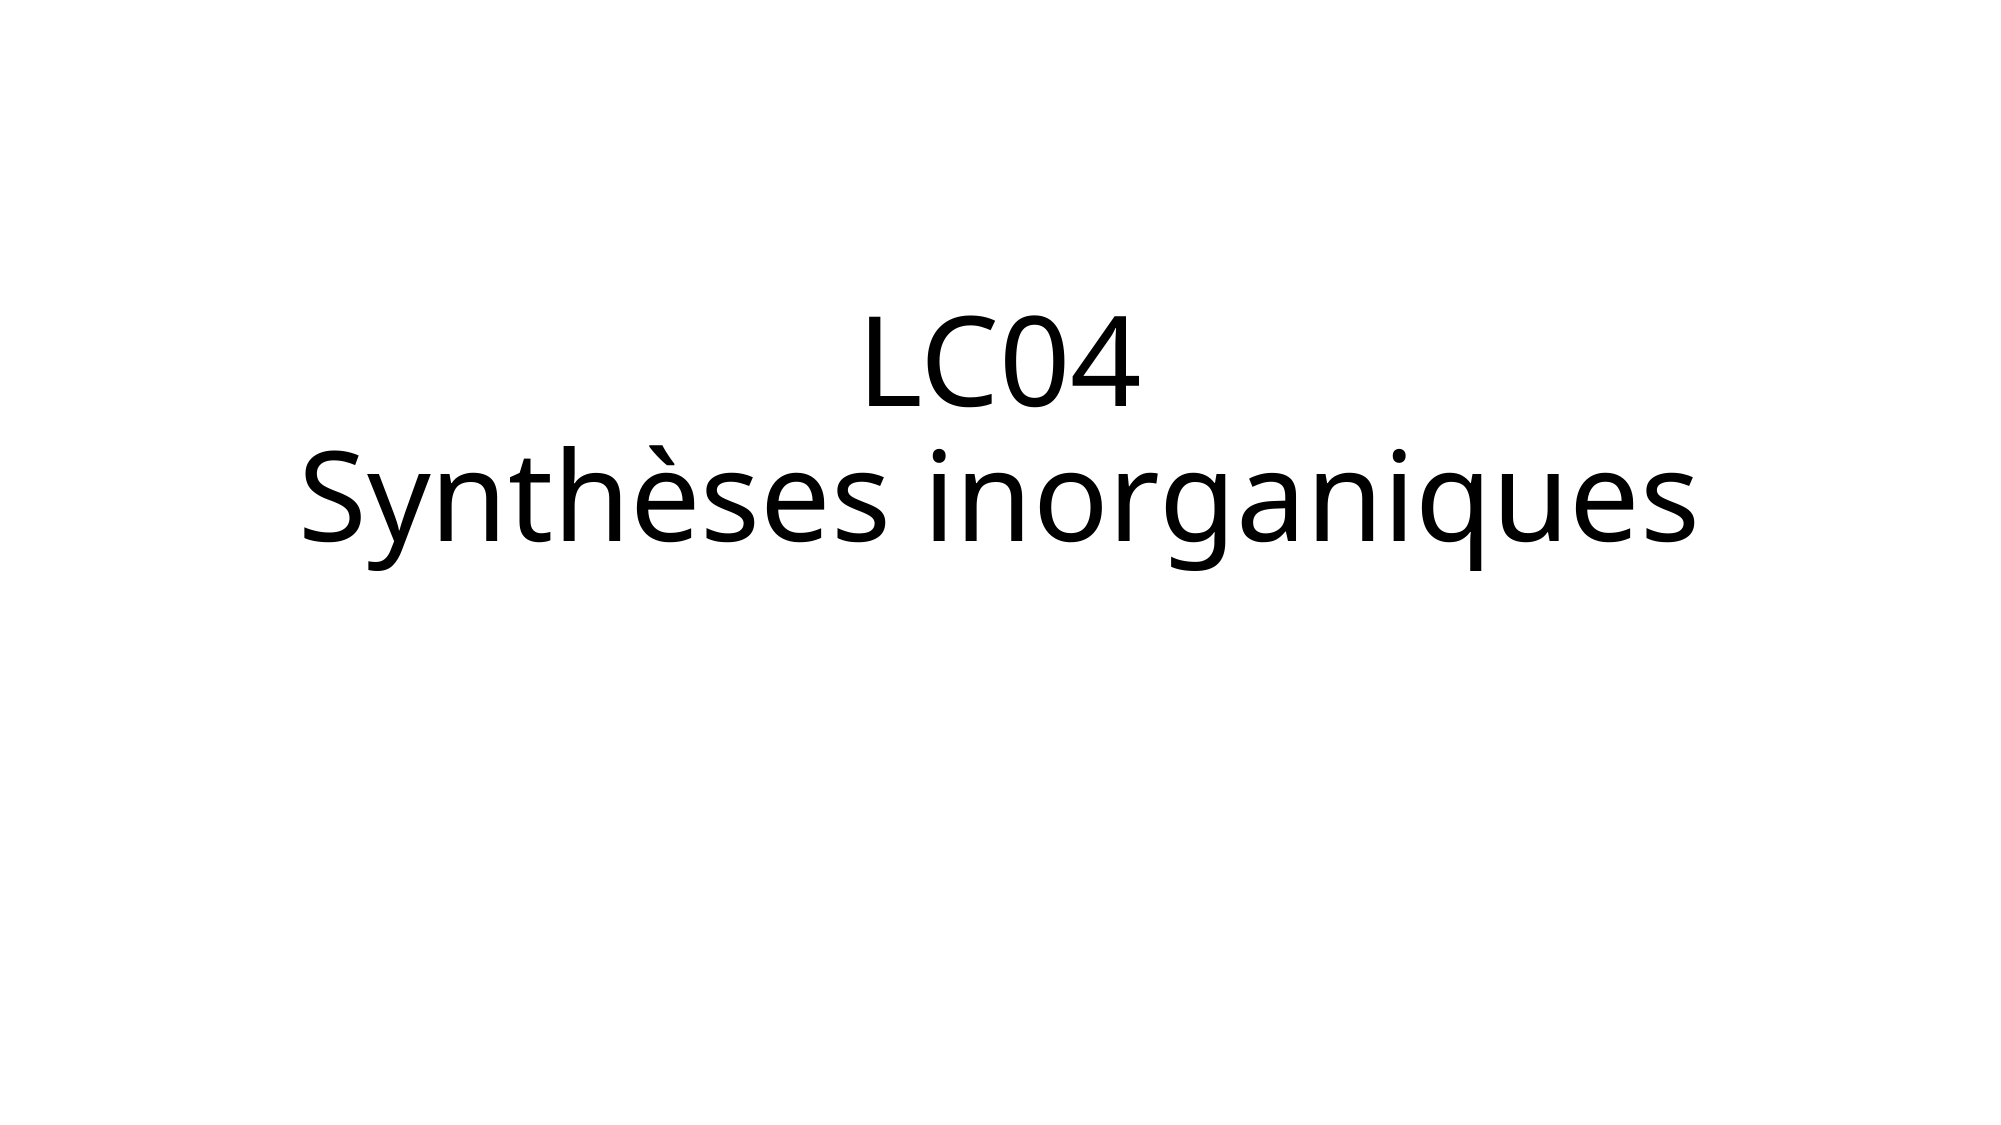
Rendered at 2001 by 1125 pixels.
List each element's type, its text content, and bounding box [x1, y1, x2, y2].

title LC04 Synthèses inorganiques [249, 184, 1750, 576]
